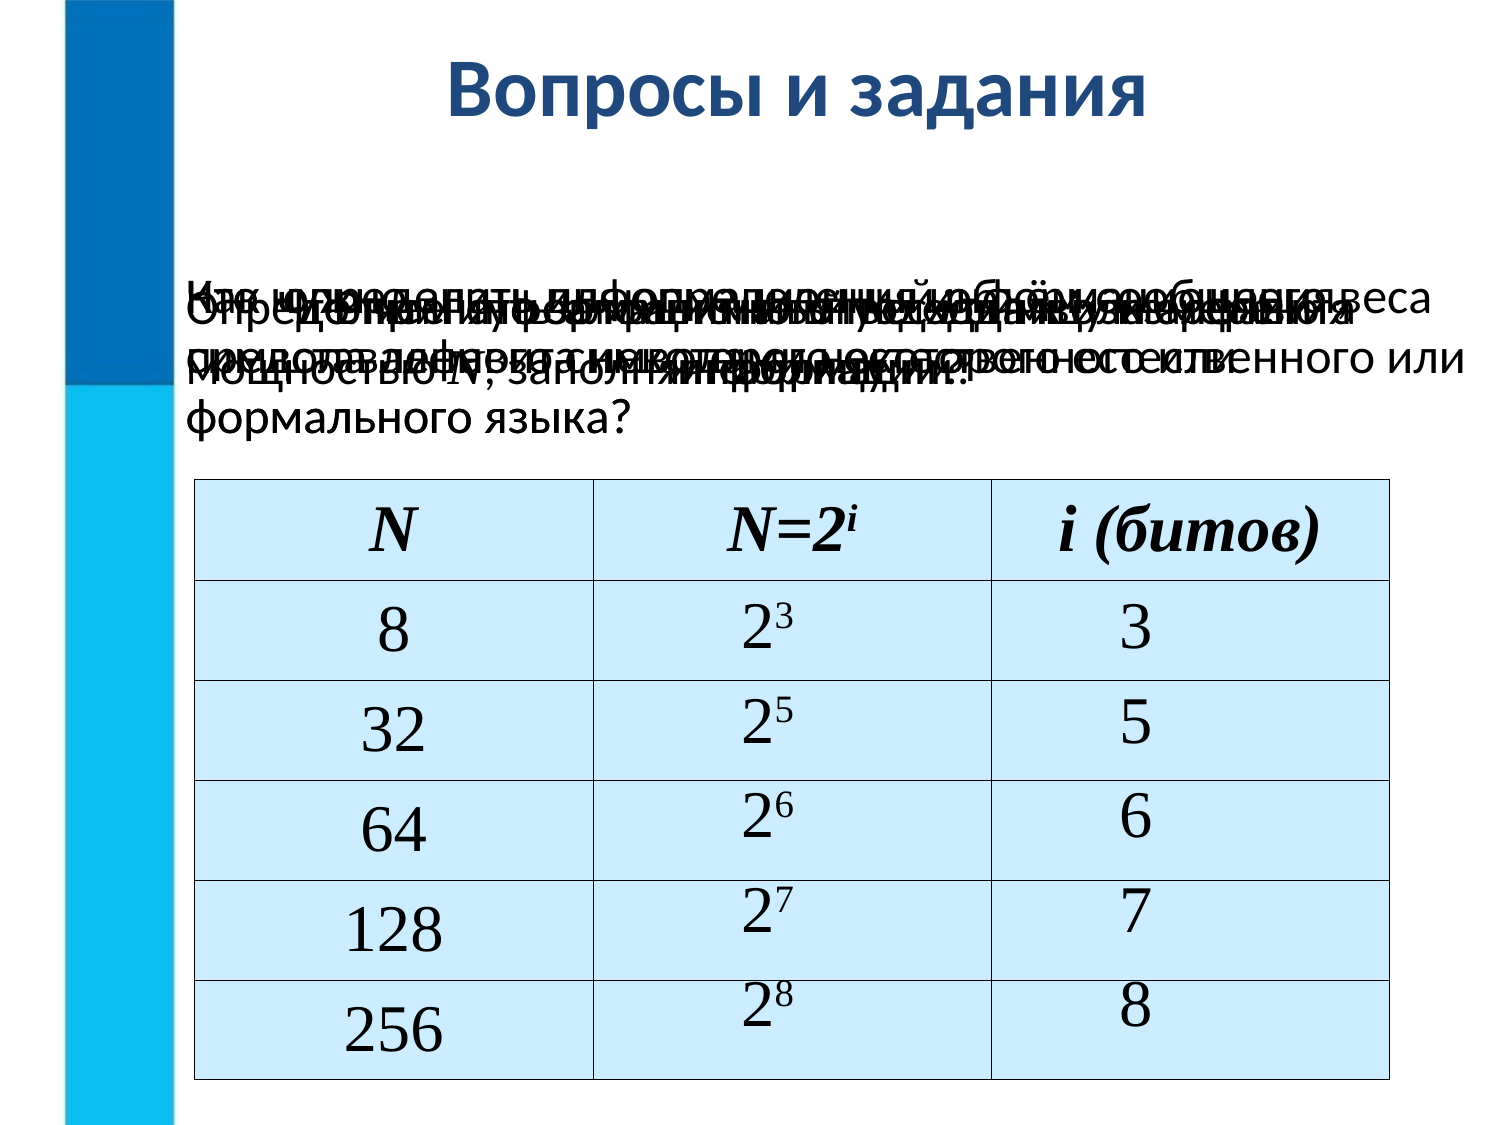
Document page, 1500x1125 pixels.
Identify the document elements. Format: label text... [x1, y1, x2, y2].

table_cell [992, 981, 1389, 1079]
text_box 6 [1104, 763, 1235, 857]
text_box Вопросы и задания [171, 30, 1425, 135]
table_cell 128 [195, 881, 593, 980]
table_cell [1235, 781, 1389, 880]
text_box Как определить информационный объём сообщения, представленного символами некоторого естественного или формального языка? [171, 255, 1500, 451]
text_box 5 [1104, 668, 1235, 763]
table_cell [857, 781, 991, 880]
table_cell 64 [195, 781, 593, 880]
table_cell [992, 581, 1104, 680]
picture [0, 0, 1500, 1125]
table_cell 256 [195, 981, 593, 1079]
text_box 27 [726, 857, 857, 952]
text_box 25 [726, 668, 857, 763]
table_cell [594, 581, 726, 680]
table_header i (битов) [992, 480, 1389, 580]
table_cell [594, 781, 726, 880]
text_box 3 [1104, 574, 1235, 668]
table_cell 32 [195, 681, 593, 780]
text_box 28 [726, 952, 857, 1048]
table_cell 8 [195, 581, 593, 680]
table_header N=2i [594, 480, 991, 580]
picture [171, 451, 1500, 1125]
text_box 26 [726, 763, 857, 857]
table_cell [594, 981, 991, 1079]
text_box 8 [1104, 952, 1235, 1048]
table_cell [992, 781, 1104, 880]
table_cell [857, 681, 991, 780]
table_header N [195, 480, 593, 580]
text_box 7 [1104, 857, 1235, 952]
table_cell [1235, 681, 1389, 780]
table_cell [1235, 881, 1389, 980]
table_cell [857, 881, 991, 980]
table_cell [594, 681, 726, 780]
table_cell [992, 681, 1104, 780]
table_cell [992, 881, 1104, 980]
table_cell [594, 881, 726, 980]
table_cell [857, 581, 991, 680]
text_box 23 [726, 574, 857, 668]
table_cell [1235, 581, 1389, 680]
